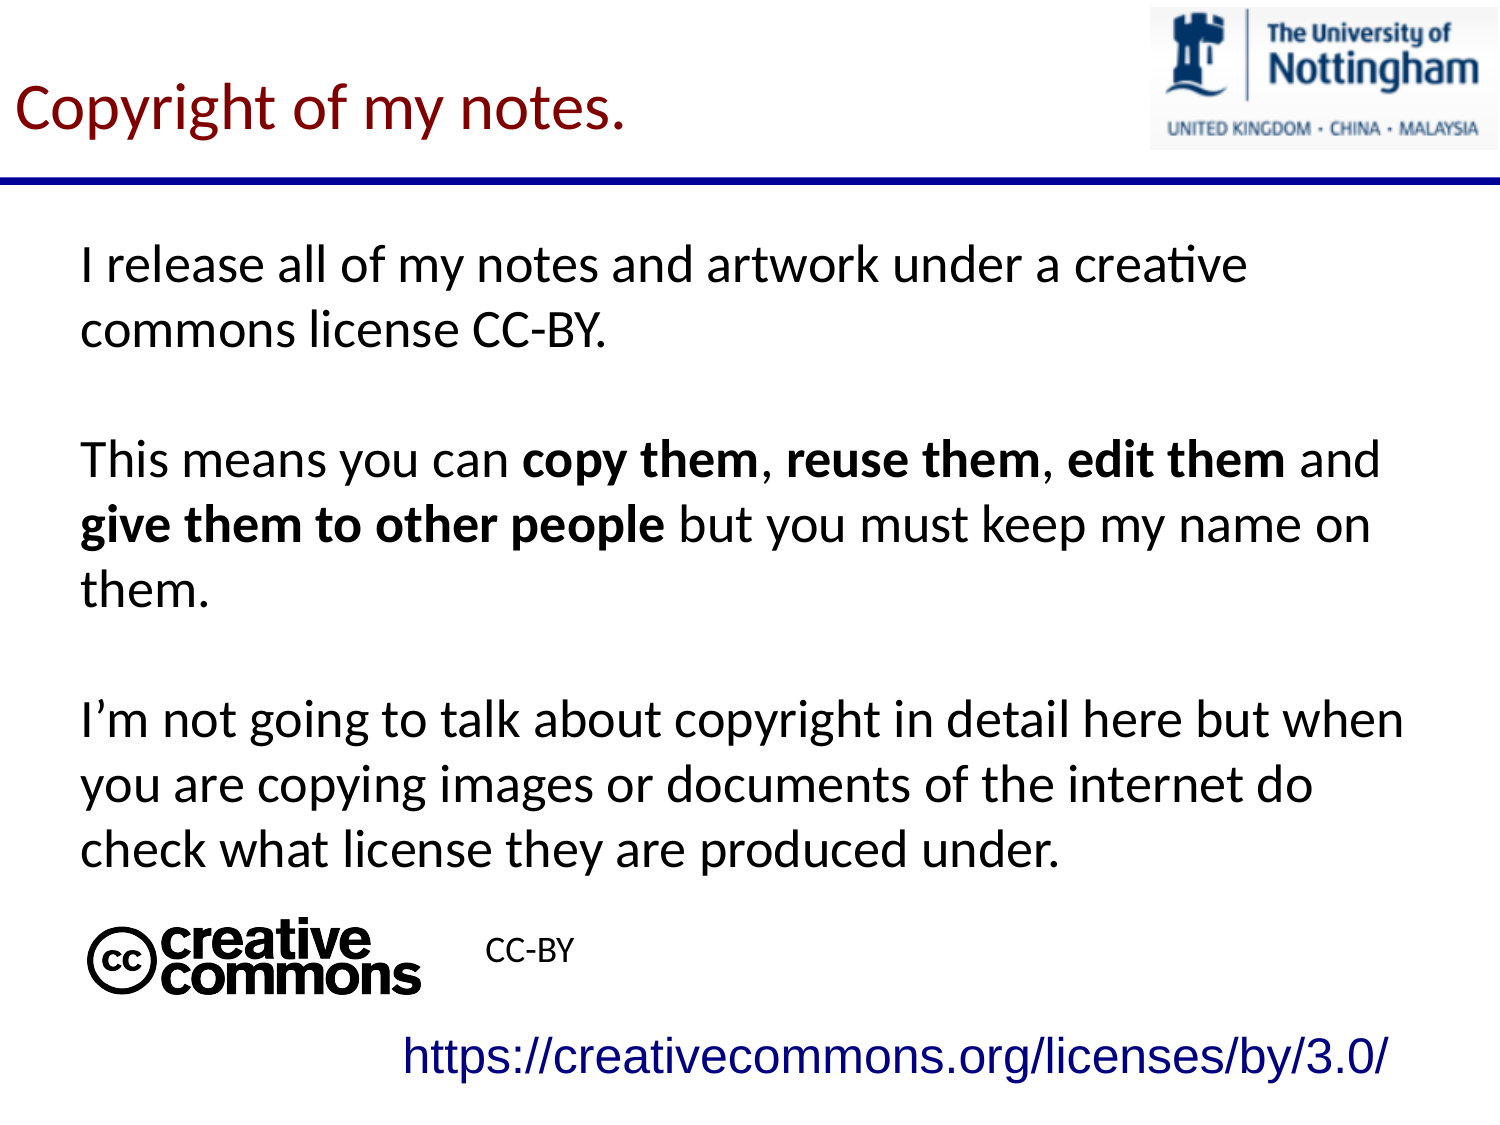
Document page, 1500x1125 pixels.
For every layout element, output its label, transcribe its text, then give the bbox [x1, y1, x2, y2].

picture [1150, 7, 1498, 150]
title Copyright of my notes. [0, 24, 1363, 180]
text_box https://creativecommons.org/licenses/by/3.0/ [387, 1020, 1496, 1092]
title I release all of my notes and artwork under a creative commons license CC-BY. This means you can copy them, reuse them, edit them and give them to other people but you must keep my name on them. I’m not going to talk about copyright in detail here but when you are copying images or documents of the internet do check what license they are produced under. [30, 216, 1458, 890]
picture [87, 917, 421, 995]
text_box CC-BY [470, 926, 621, 1000]
